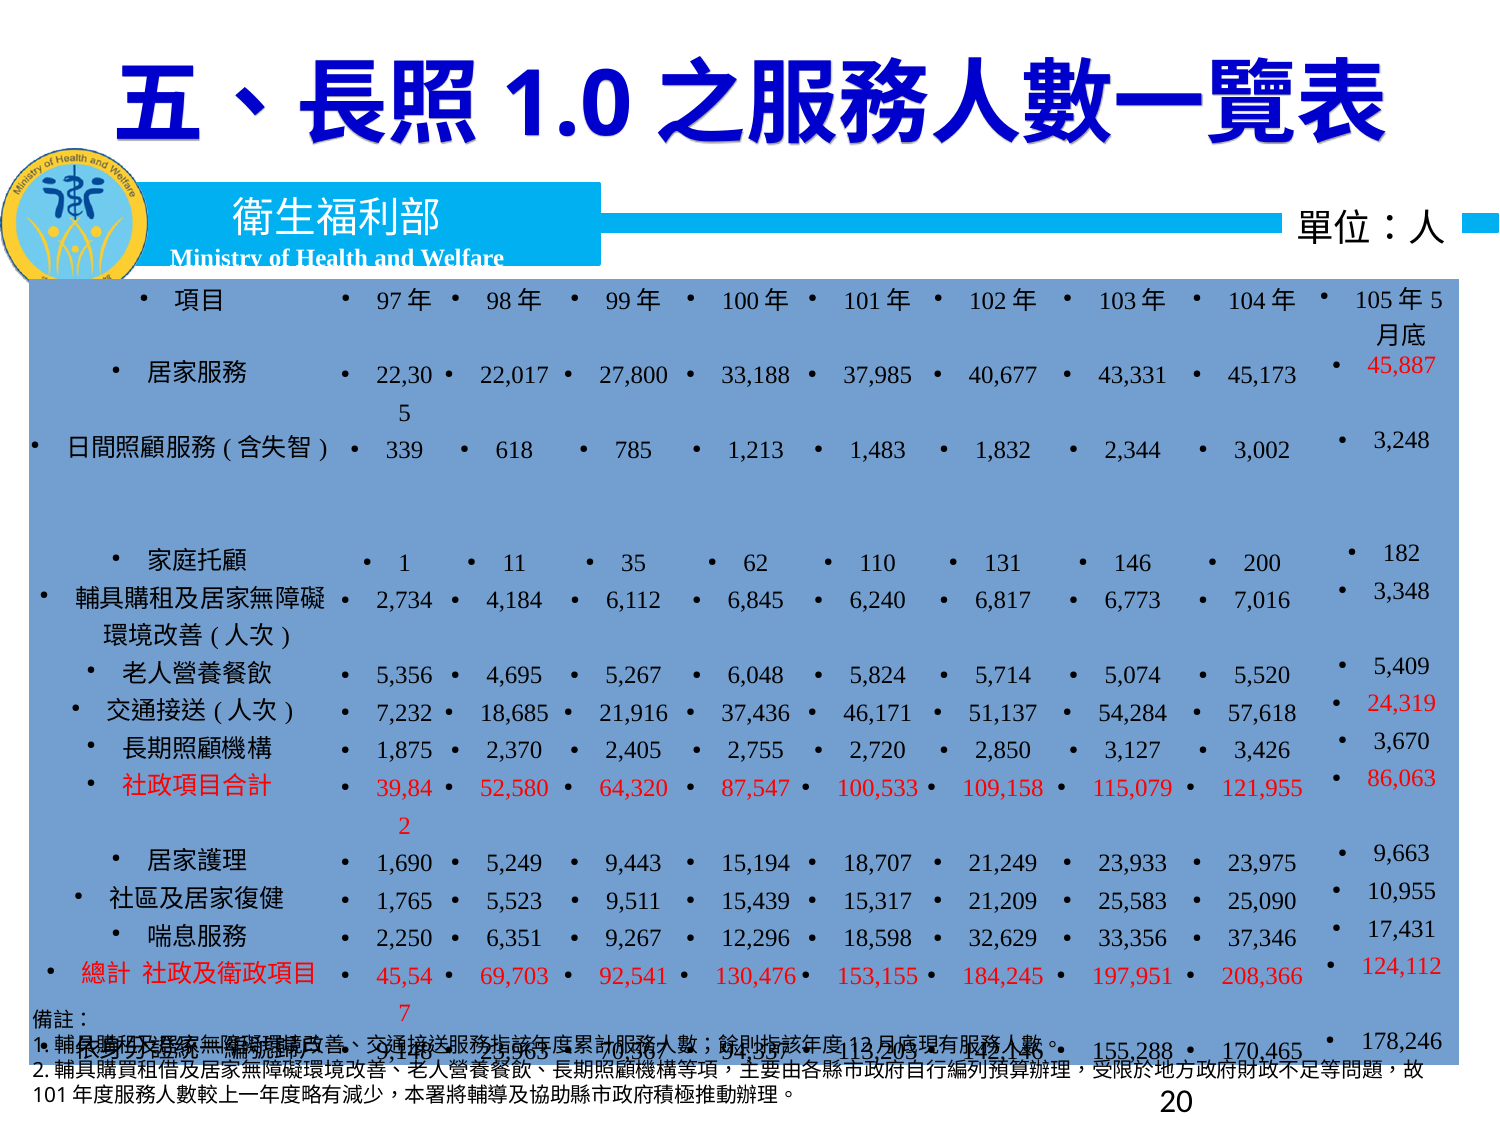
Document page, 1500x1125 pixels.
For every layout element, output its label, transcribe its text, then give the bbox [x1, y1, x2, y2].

table_cell 32,629 [921, 915, 1050, 952]
table_cell 52,580 [439, 765, 555, 840]
table_cell 22,017 [439, 352, 555, 427]
table_cell 1,483 [799, 427, 921, 539]
table_cell 115,079 [1050, 765, 1180, 840]
table_cell 33,356 [1050, 915, 1180, 952]
table_cell 25,583 [1050, 877, 1180, 915]
table_cell 3,426 [1180, 727, 1309, 765]
table_cell 9,443 [555, 840, 677, 877]
table_cell 184,245 [921, 952, 1050, 1000]
table_cell 喘息服務 [29, 915, 335, 952]
table_cell 3,248 [1309, 427, 1459, 539]
table_cell 131 [921, 539, 1050, 577]
table_header 99年 [555, 279, 677, 352]
table_cell 785 [555, 427, 677, 539]
table_header 102年 [921, 279, 1050, 352]
table_cell 146 [1050, 539, 1180, 577]
table_cell 5,523 [439, 877, 555, 915]
table_cell 1,213 [677, 427, 799, 539]
table_header 100年 [677, 279, 799, 352]
table_cell 6,773 [1050, 577, 1180, 652]
table_cell 交通接送(人次) [29, 689, 335, 727]
table_cell 6,048 [677, 652, 799, 689]
table_cell 日間照顧服務(含失智) [29, 427, 335, 539]
table_cell 1,765 [335, 877, 439, 915]
text_box 單位：人 [1282, 196, 1462, 256]
table_cell 15,439 [677, 877, 799, 915]
table_cell 5,409 [1309, 652, 1459, 689]
table_cell 62 [677, 539, 799, 577]
table_cell 15,317 [799, 877, 921, 915]
table_header 98年 [439, 279, 555, 352]
table_cell 21,209 [921, 877, 1050, 915]
table_cell 2,250 [335, 915, 439, 952]
table_cell 45,887 [1309, 352, 1459, 427]
table_header 104年 [1180, 279, 1309, 352]
table_cell 3,670 [1309, 727, 1459, 765]
table_cell 27,800 [555, 352, 677, 427]
table_header 項目 [29, 279, 335, 352]
table_cell 3,348 [1309, 577, 1459, 652]
table_cell 2,734 [335, 577, 439, 652]
table_cell 總計 社政及衛政項目 [29, 952, 335, 1000]
table_cell 3,002 [1180, 427, 1309, 539]
table_cell 2,344 [1050, 427, 1180, 539]
table_cell 39,842 [335, 765, 439, 840]
table_cell 45,173 [1180, 352, 1309, 427]
table_header 97年 [335, 279, 439, 352]
table_cell 182 [1309, 539, 1459, 577]
table_cell 6,351 [439, 915, 555, 952]
table_cell 4,184 [439, 577, 555, 652]
table_cell 2,755 [677, 727, 799, 765]
table_cell 130,476 [677, 952, 799, 1000]
table_cell 86,063 [1309, 765, 1459, 840]
table_cell 618 [439, 427, 555, 539]
table_cell 69,703 [439, 952, 555, 1000]
table_cell 9,267 [555, 915, 677, 952]
table_cell 6,845 [677, 577, 799, 652]
table_cell 339 [335, 427, 439, 539]
table_cell 社區及居家復健 [29, 877, 335, 915]
table_cell 11 [439, 539, 555, 577]
table_cell 15,194 [677, 840, 799, 877]
table_cell 153,155 [799, 952, 921, 1000]
table_cell 18,598 [799, 915, 921, 952]
table_cell 57,618 [1180, 689, 1309, 727]
table_cell 64,320 [555, 765, 677, 840]
table_cell 25,090 [1180, 877, 1309, 915]
table_cell 18,685 [439, 689, 555, 727]
table_cell 46,171 [799, 689, 921, 727]
table_cell 5,714 [921, 652, 1050, 689]
table_cell 24,319 [1309, 689, 1459, 727]
table_cell 7,232 [335, 689, 439, 727]
text_box 備註： 1.輔具購租及居家無障礙環境改善、交通接送服務指該年度累計服務人數；餘則指該年度12月底現有服務人數。 2.輔具購買租借及居家無障礙環境改善、老人營養餐飲、長期照顧機構等項，主要由各縣市政府自行編列預算辦理，受限於地方政府財政不足等問題，故101年度服務人數較上一年度略有減少，本署將輔導及協助縣市政府積極推動辦理。 [18, 1000, 1471, 1115]
table_cell 10,955 [1309, 877, 1459, 915]
table_cell 45,547 [335, 952, 439, 1000]
table_cell 9,511 [555, 877, 677, 915]
table_header 103年 [1050, 279, 1180, 352]
table_cell 37,436 [677, 689, 799, 727]
text_box 20 [1144, 1069, 1495, 1125]
table_cell 87,547 [677, 765, 799, 840]
table_cell 家庭托顧 [29, 539, 335, 577]
table_cell 23,933 [1050, 840, 1180, 877]
table_header 105年5月底 [1309, 279, 1459, 352]
table_cell 12,296 [677, 915, 799, 952]
table_cell 43,331 [1050, 352, 1180, 427]
table_cell 居家服務 [29, 352, 335, 427]
table_cell 老人營養餐飲 [29, 652, 335, 689]
table_cell 18,707 [799, 840, 921, 877]
table_cell 21,249 [921, 840, 1050, 877]
table_cell 92,541 [555, 952, 677, 1000]
table_cell 22,305 [335, 352, 439, 427]
table_cell 1,690 [335, 840, 439, 877]
table_cell 5,824 [799, 652, 921, 689]
table_cell 4,695 [439, 652, 555, 689]
title 五、長照1.0之服務人數一覽表 [75, 4, 1426, 193]
table_cell 輔具購租及居家無障礙環境改善(人次) [29, 577, 335, 652]
table_cell 21,916 [555, 689, 677, 727]
table_cell 6,817 [921, 577, 1050, 652]
table_cell 37,346 [1180, 915, 1309, 952]
table_cell 35 [555, 539, 677, 577]
table_cell 6,112 [555, 577, 677, 652]
table_cell 5,074 [1050, 652, 1180, 689]
table_cell 長期照顧機構 [29, 727, 335, 765]
table_cell 1,875 [335, 727, 439, 765]
table_cell 54,284 [1050, 689, 1180, 727]
table_cell 6,240 [799, 577, 921, 652]
table_cell 23,975 [1180, 840, 1309, 877]
table_cell 2,850 [921, 727, 1050, 765]
table_cell 17,431 [1309, 915, 1459, 952]
table_cell 37,985 [799, 352, 921, 427]
table_cell 5,267 [555, 652, 677, 689]
table_cell 1,832 [921, 427, 1050, 539]
table_cell 2,405 [555, 727, 677, 765]
table_cell 社政項目合計 [29, 765, 335, 840]
table_cell 3,127 [1050, 727, 1180, 765]
table_cell 9,663 [1309, 840, 1459, 877]
table_cell 100,533 [799, 765, 921, 840]
table_cell 居家護理 [29, 840, 335, 877]
table_cell 51,137 [921, 689, 1050, 727]
table_header 101年 [799, 279, 921, 352]
table_cell 200 [1180, 539, 1309, 577]
table_cell 109,158 [921, 765, 1050, 840]
table_cell 2,720 [799, 727, 921, 765]
table_cell 33,188 [677, 352, 799, 427]
table_cell 110 [799, 539, 921, 577]
table_cell 5,249 [439, 840, 555, 877]
table_cell 1 [335, 539, 439, 577]
table_cell 197,951 [1050, 952, 1180, 1000]
table_cell 124,112 [1309, 952, 1459, 1000]
table_cell 5,356 [335, 652, 439, 689]
table_cell 2,370 [439, 727, 555, 765]
table_cell 208,366 [1180, 952, 1309, 1000]
table_cell 40,677 [921, 352, 1050, 427]
table_cell 7,016 [1180, 577, 1309, 652]
table_cell 5,520 [1180, 652, 1309, 689]
table_cell 121,955 [1180, 765, 1309, 840]
